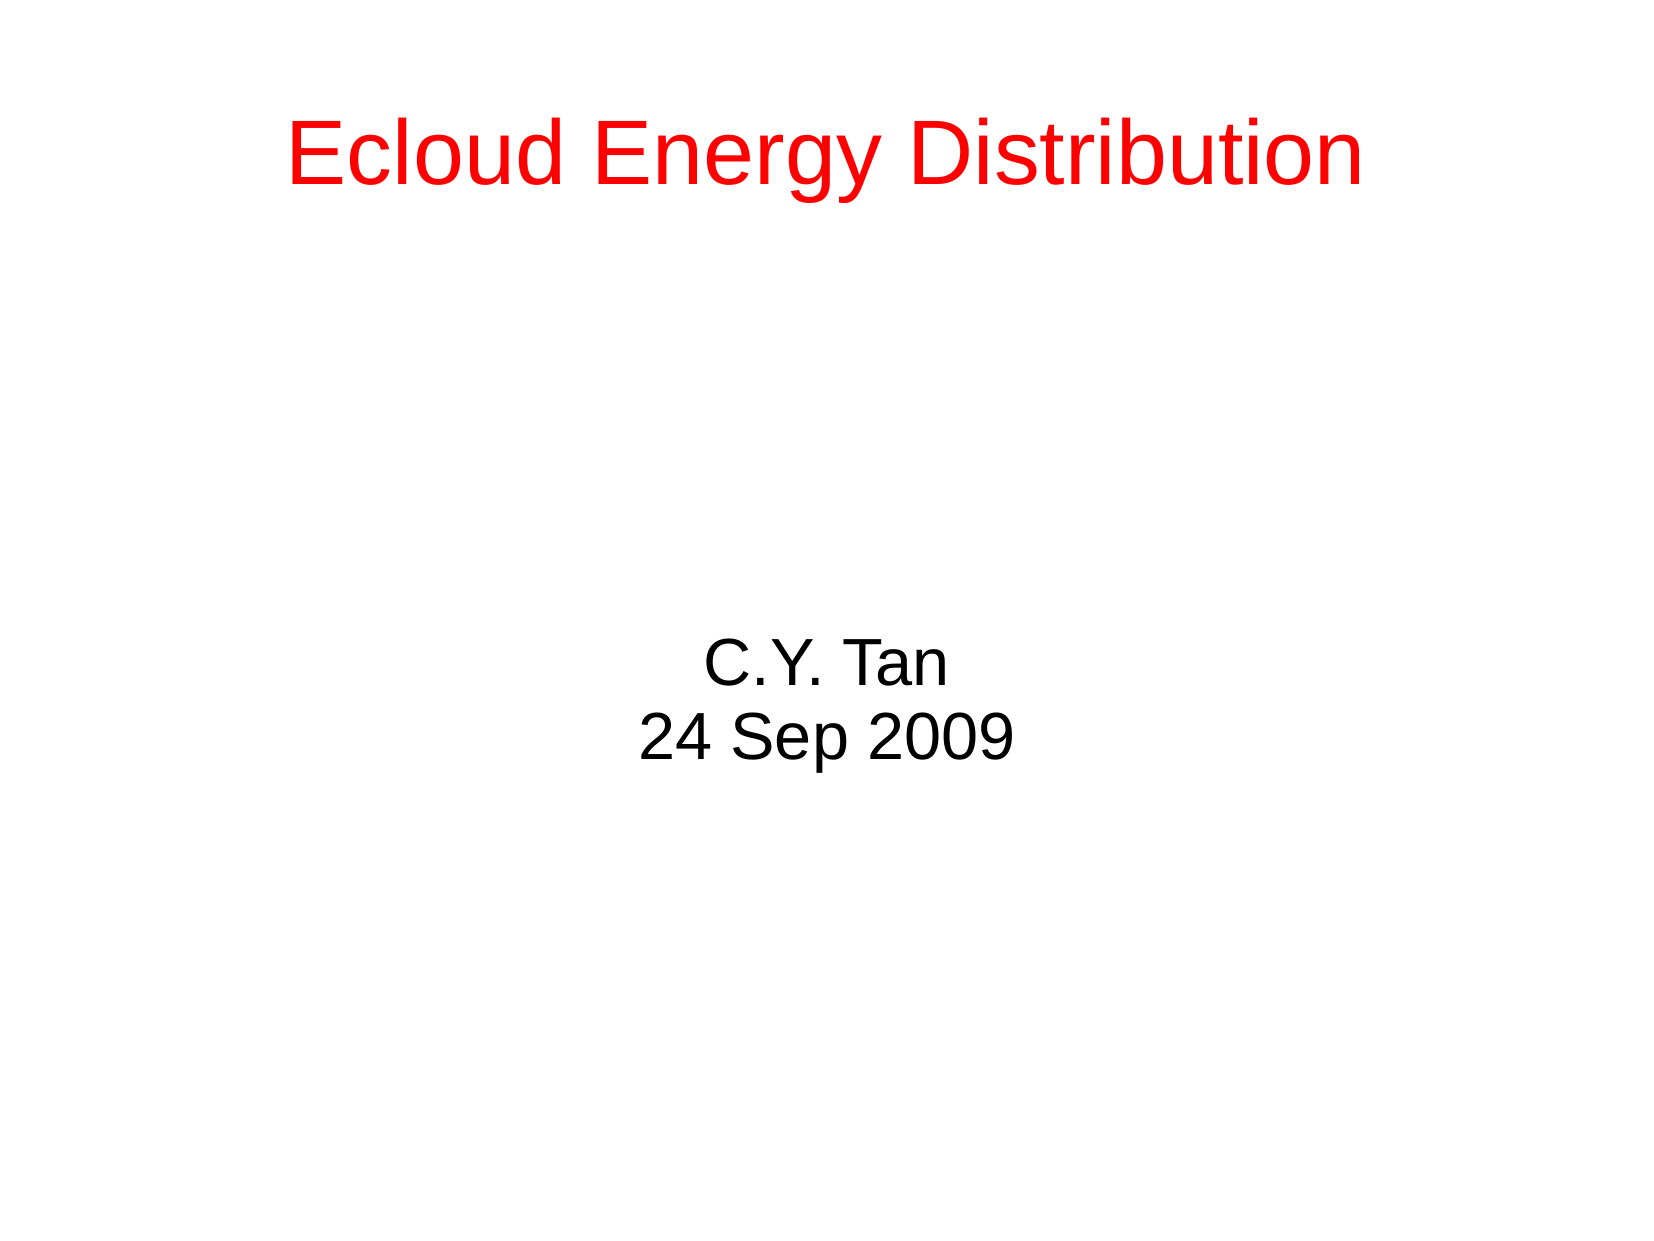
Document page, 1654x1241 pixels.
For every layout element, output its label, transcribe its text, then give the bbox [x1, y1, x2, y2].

title Ecloud Energy Distribution [82, 56, 1571, 250]
subtitle C.Y. Tan 24 Sep 2009 [82, 297, 1571, 1102]
